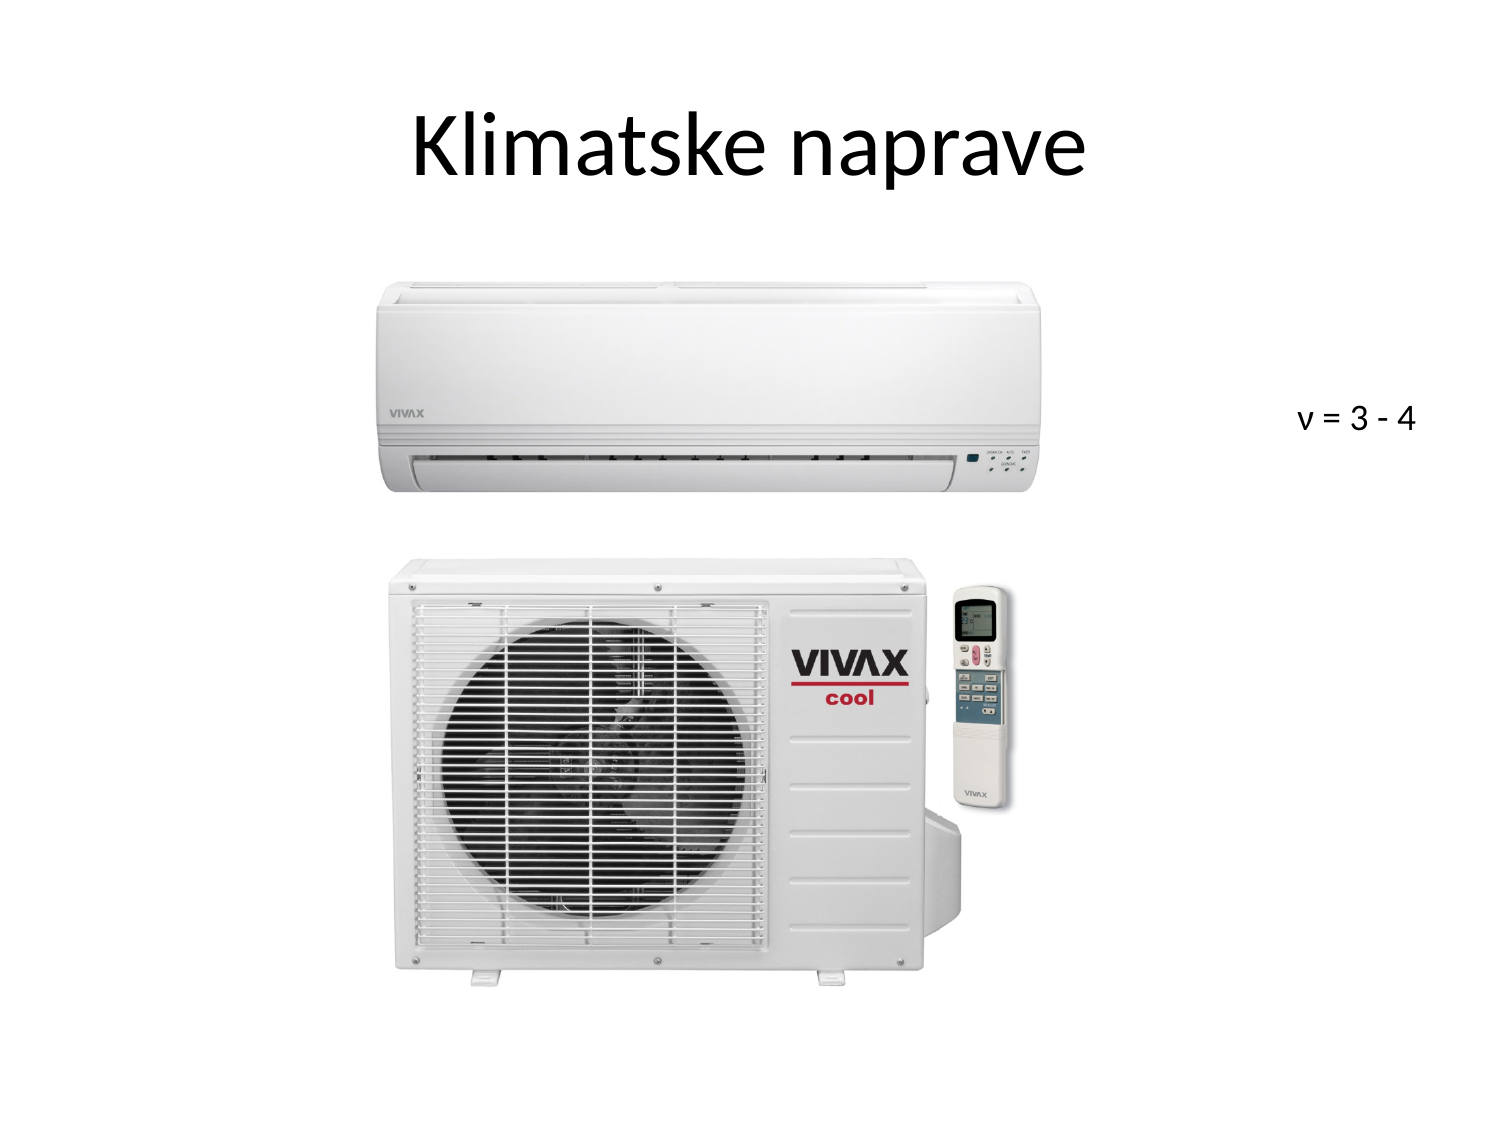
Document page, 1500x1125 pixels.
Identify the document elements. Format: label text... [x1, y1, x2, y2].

text_box ν = 3 - 4 [1282, 385, 1432, 446]
picture [348, 219, 1140, 1012]
title Klimatske naprave [75, 45, 1425, 233]
